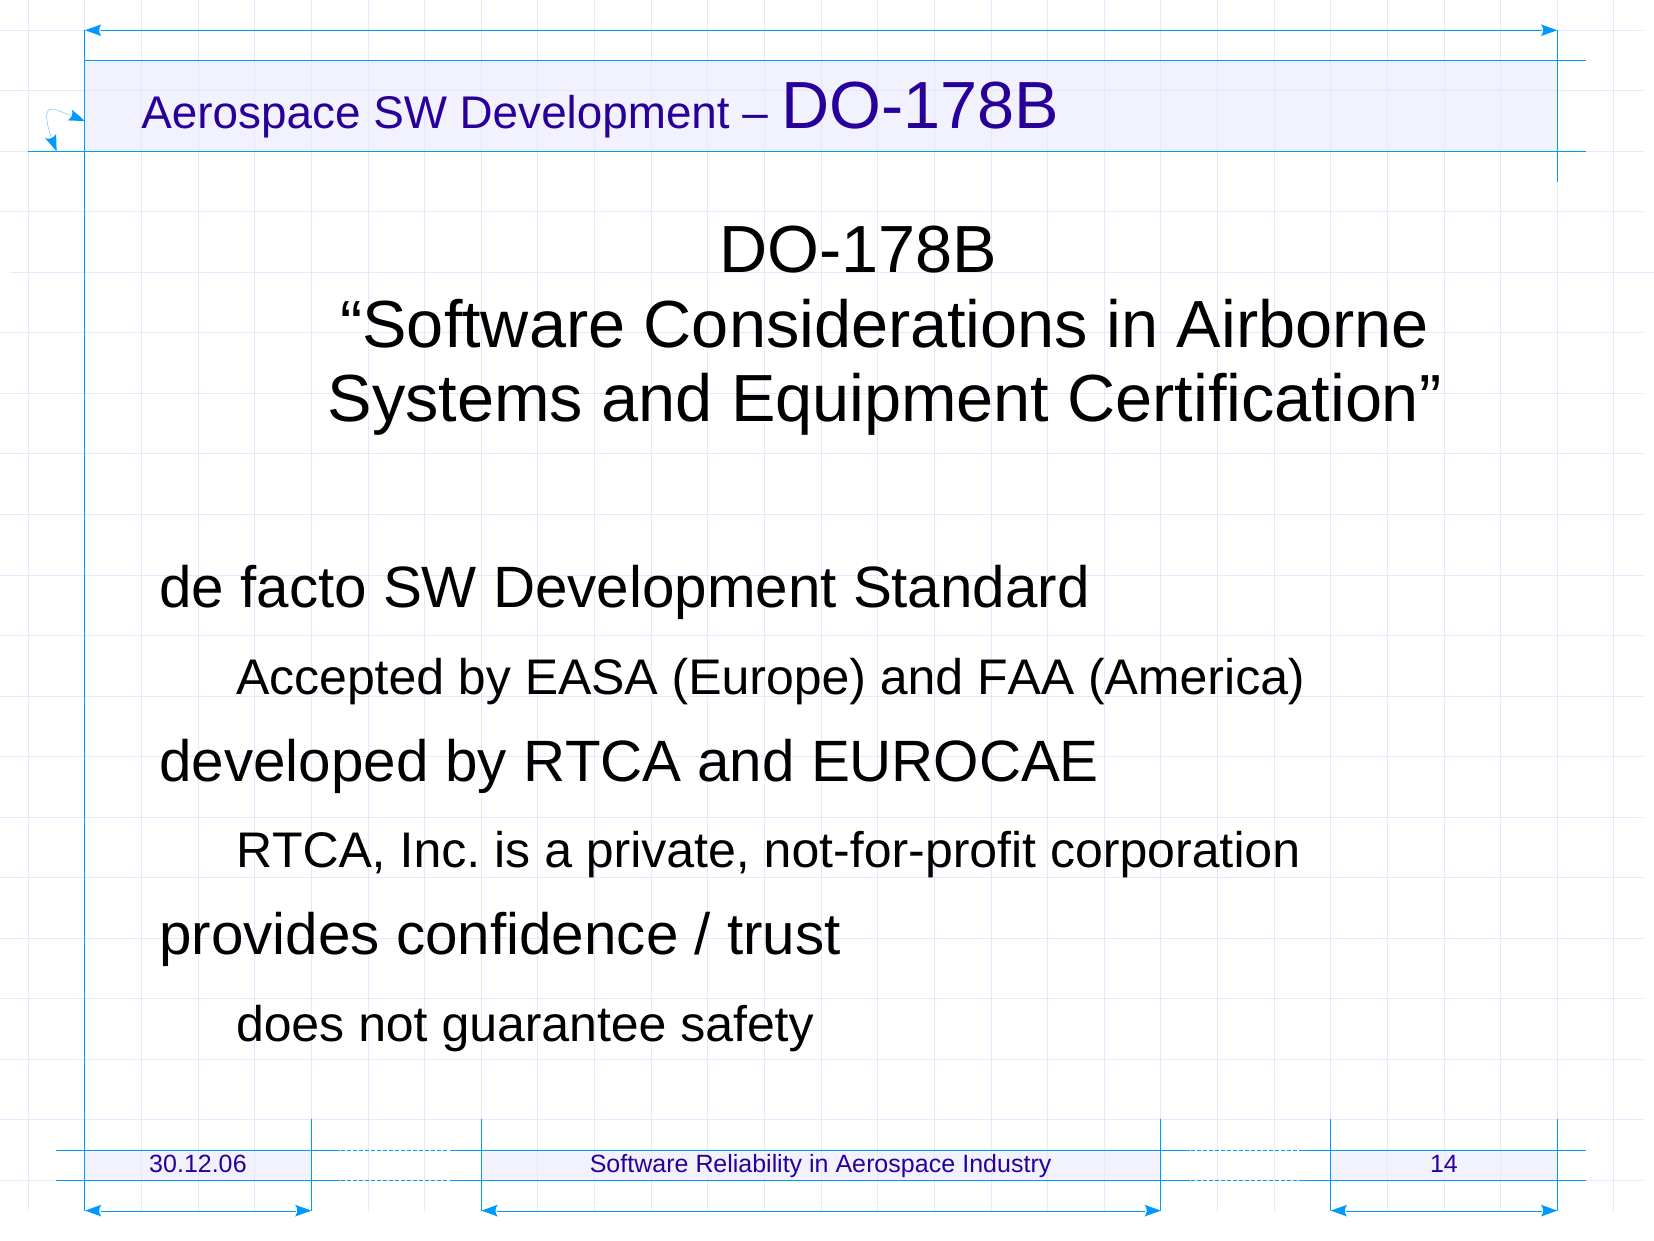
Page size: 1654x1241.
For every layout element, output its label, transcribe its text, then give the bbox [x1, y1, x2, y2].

title Aerospace SW Development – DO-178B [141, 67, 1558, 144]
list DO-178B “Software Considerations in Airborne Systems and Equipment Certification” de facto SW Development Standard Accepted by EASA (Europe) and FAA (America) developed by RTCA and EUROCAE RTCA, Inc. is a private, not-for-profit corporation provides confidence / trust does not guarantee safety [141, 211, 1558, 1106]
